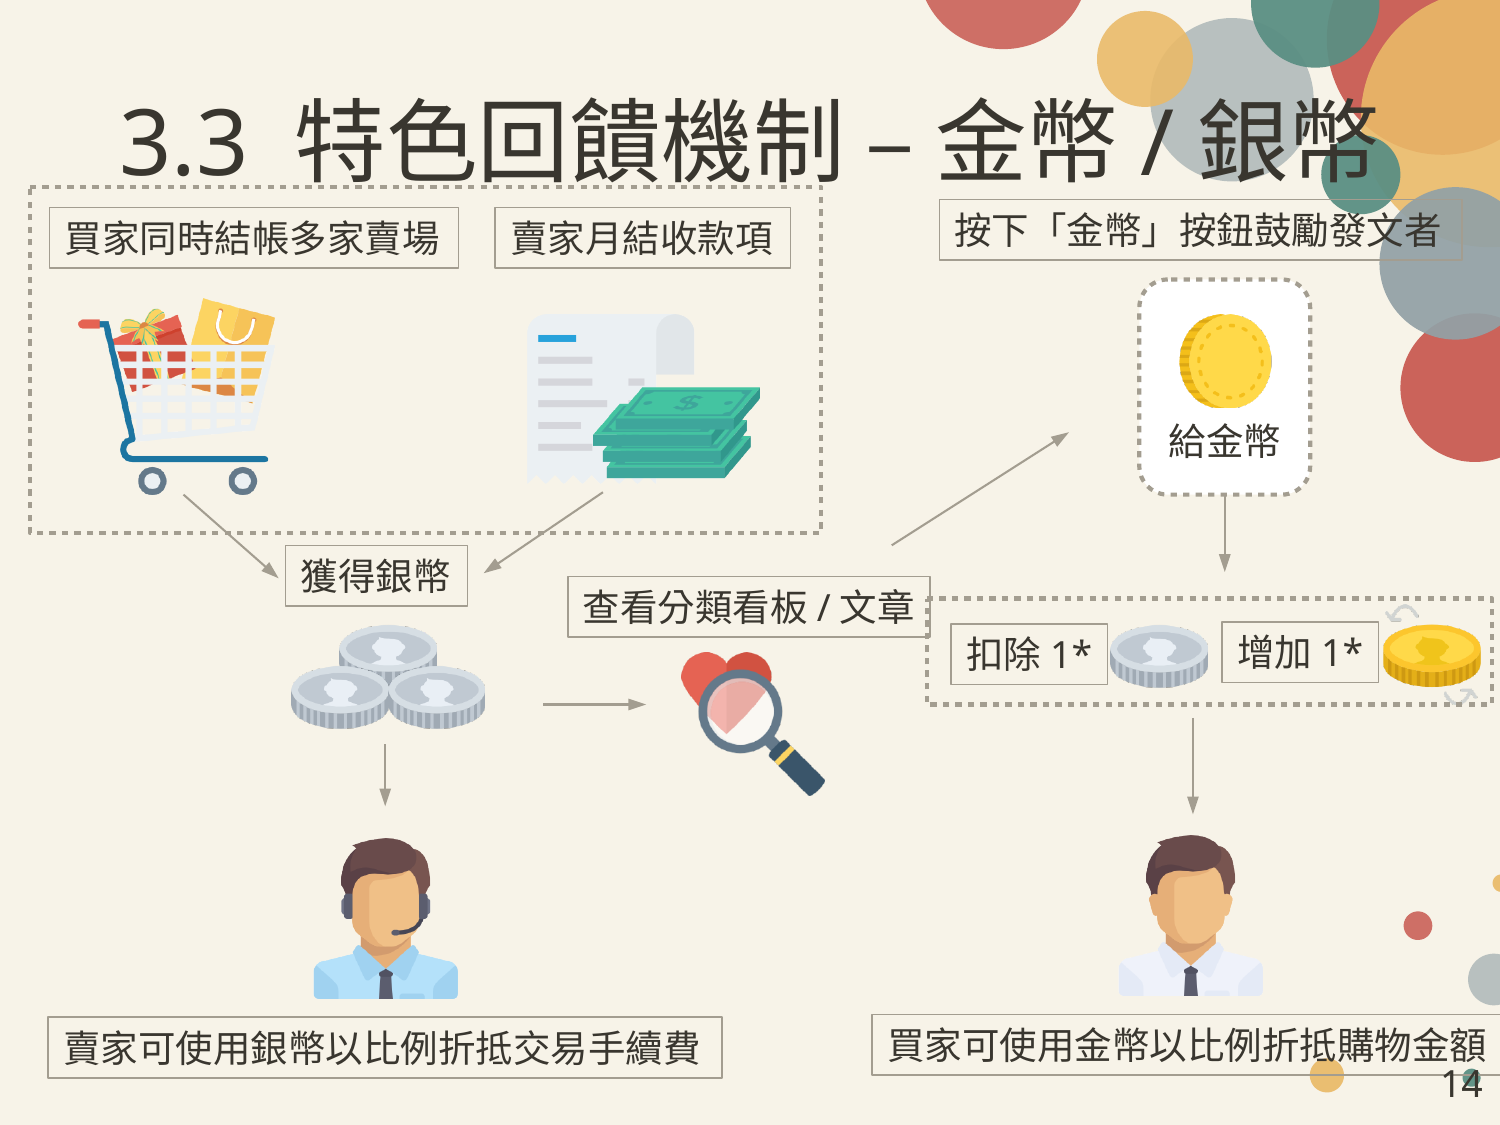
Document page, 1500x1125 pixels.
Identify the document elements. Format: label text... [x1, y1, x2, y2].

text_box [1492, 874, 1500, 892]
text_box 買家可使用金幣以比例折抵購物金額 [872, 1014, 1500, 1076]
text_box [1099, 0, 1500, 462]
text_box 增加1* [1222, 621, 1367, 683]
picture [526, 314, 760, 516]
picture [305, 838, 466, 999]
picture [1381, 604, 1482, 705]
text_box [1139, 279, 1311, 495]
text_box [1403, 911, 1433, 940]
text_box 賣家月結收款項 [495, 207, 791, 269]
title 3.3 特色回饋機制 – 金幣/銀幣 [75, 45, 1426, 233]
text_box 給金幣 [1153, 410, 1301, 472]
text_box [925, 0, 1081, 45]
picture [1110, 607, 1208, 705]
picture [681, 652, 825, 796]
text_box 扣除1* [951, 623, 1096, 685]
text_box 買家同時結帳多家賣場 [49, 207, 459, 269]
picture [291, 607, 485, 746]
picture [1178, 314, 1272, 408]
text_box [1468, 953, 1500, 1006]
text_box 查看分類看板/文章 [567, 576, 921, 638]
picture [1110, 835, 1271, 996]
text_box 14 [1425, 1052, 1500, 1113]
text_box 賣家可使用銀幣以比例折抵交易手續費 [48, 1017, 723, 1078]
text_box [1309, 1076, 1344, 1093]
text_box 按下「金幣」按鈕鼓勵發文者 [939, 199, 1463, 261]
text_box 獲得銀幣 [285, 545, 468, 606]
picture [78, 299, 275, 495]
